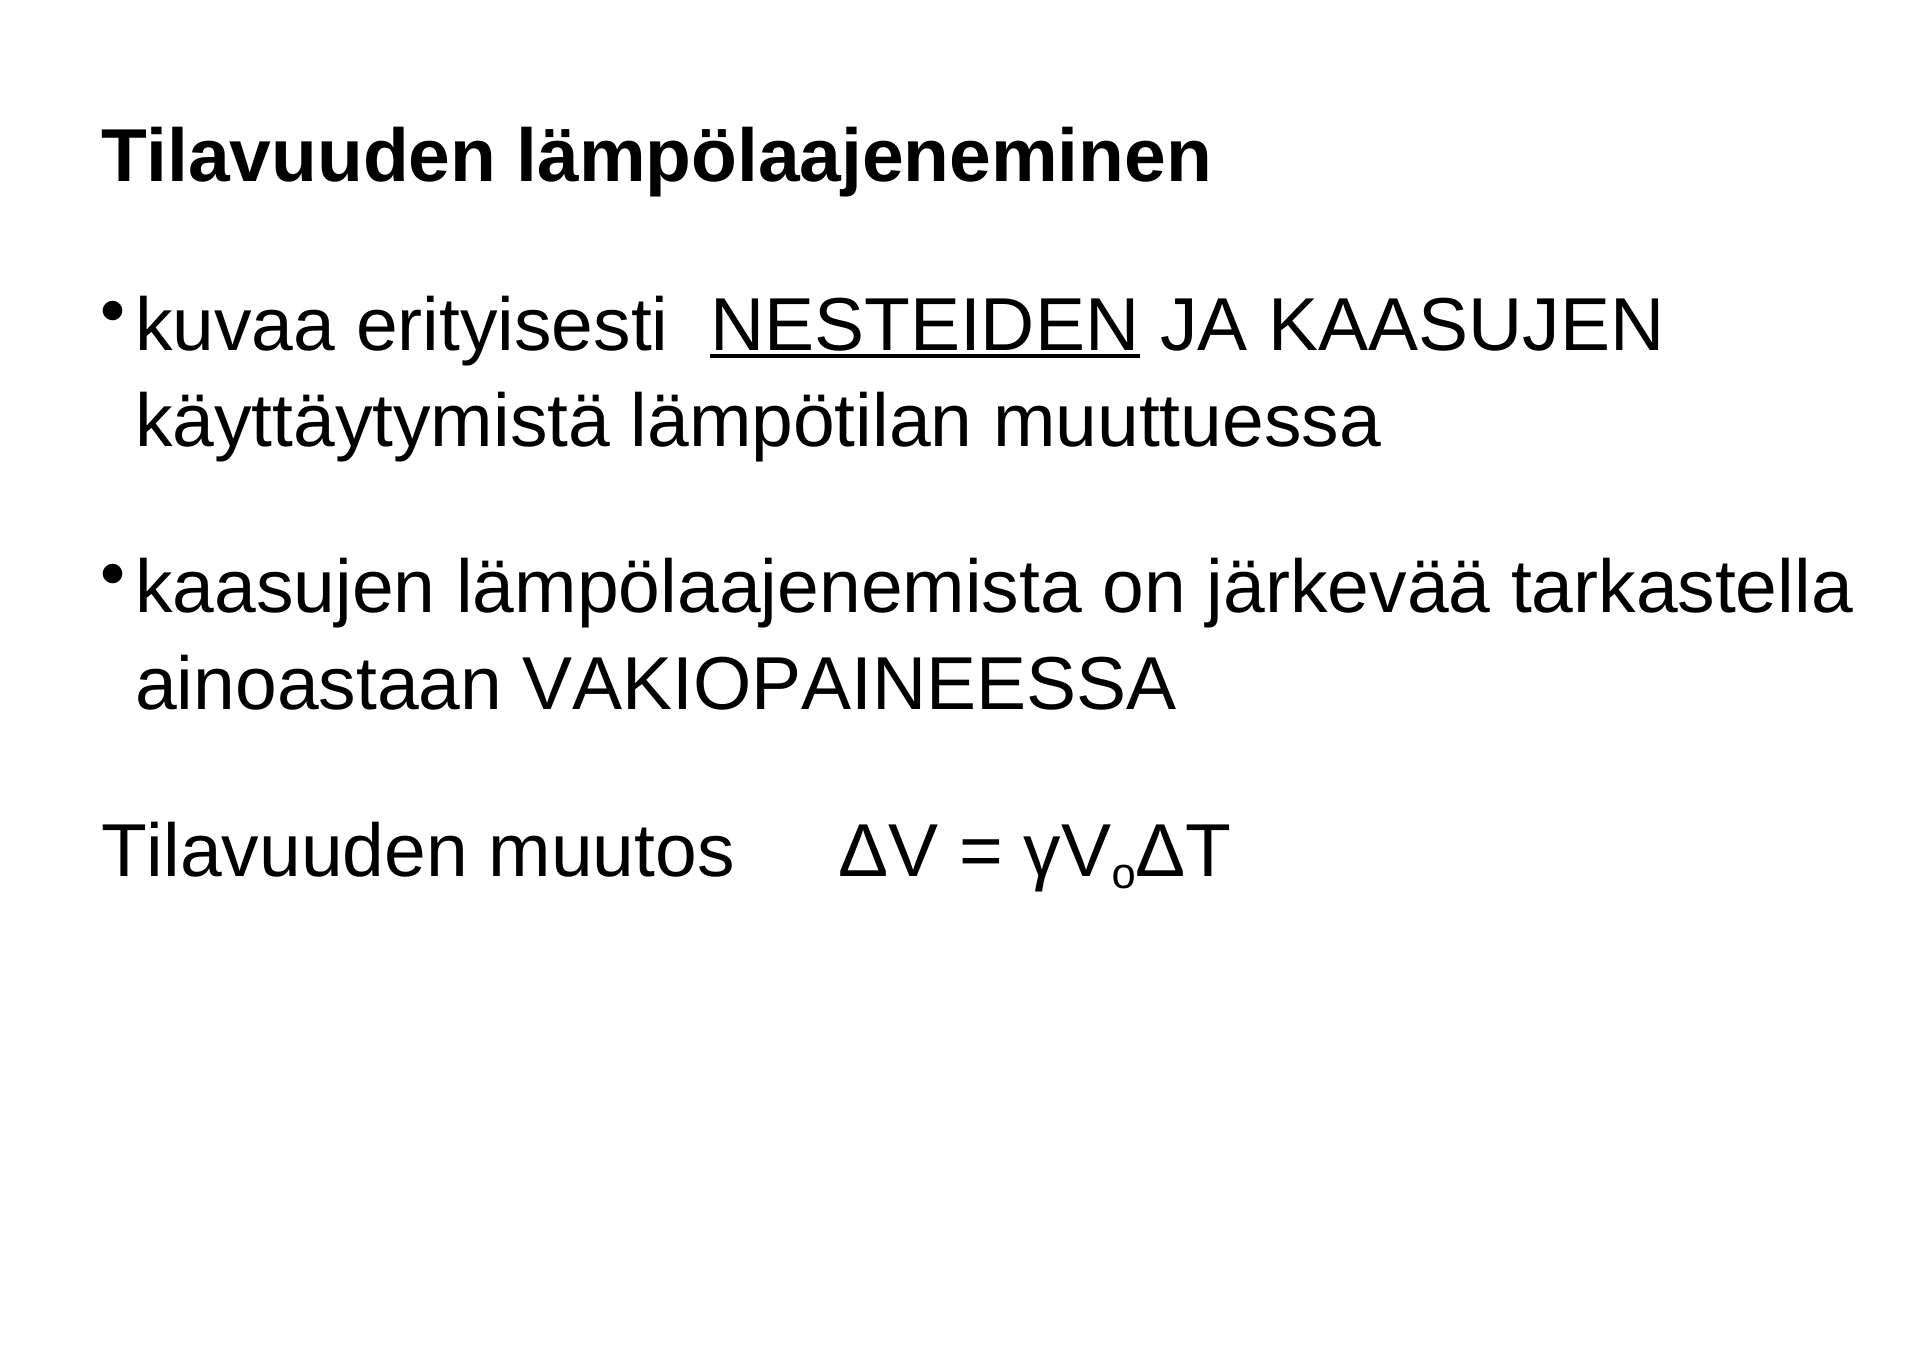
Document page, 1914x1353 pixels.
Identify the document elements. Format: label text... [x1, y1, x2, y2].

text_box Tilavuuden lämpölaajeneminen kuvaa erityisesti NESTEIDEN JA KAASUJEN käyttäytymistä lämpötilan muuttuessa kaasujen lämpölaajenemista on järkevää tarkastella ainoastaan VAKIOPAINEESSA Tilavuuden muutos ΔV = γVoΔT [85, 107, 1914, 1327]
